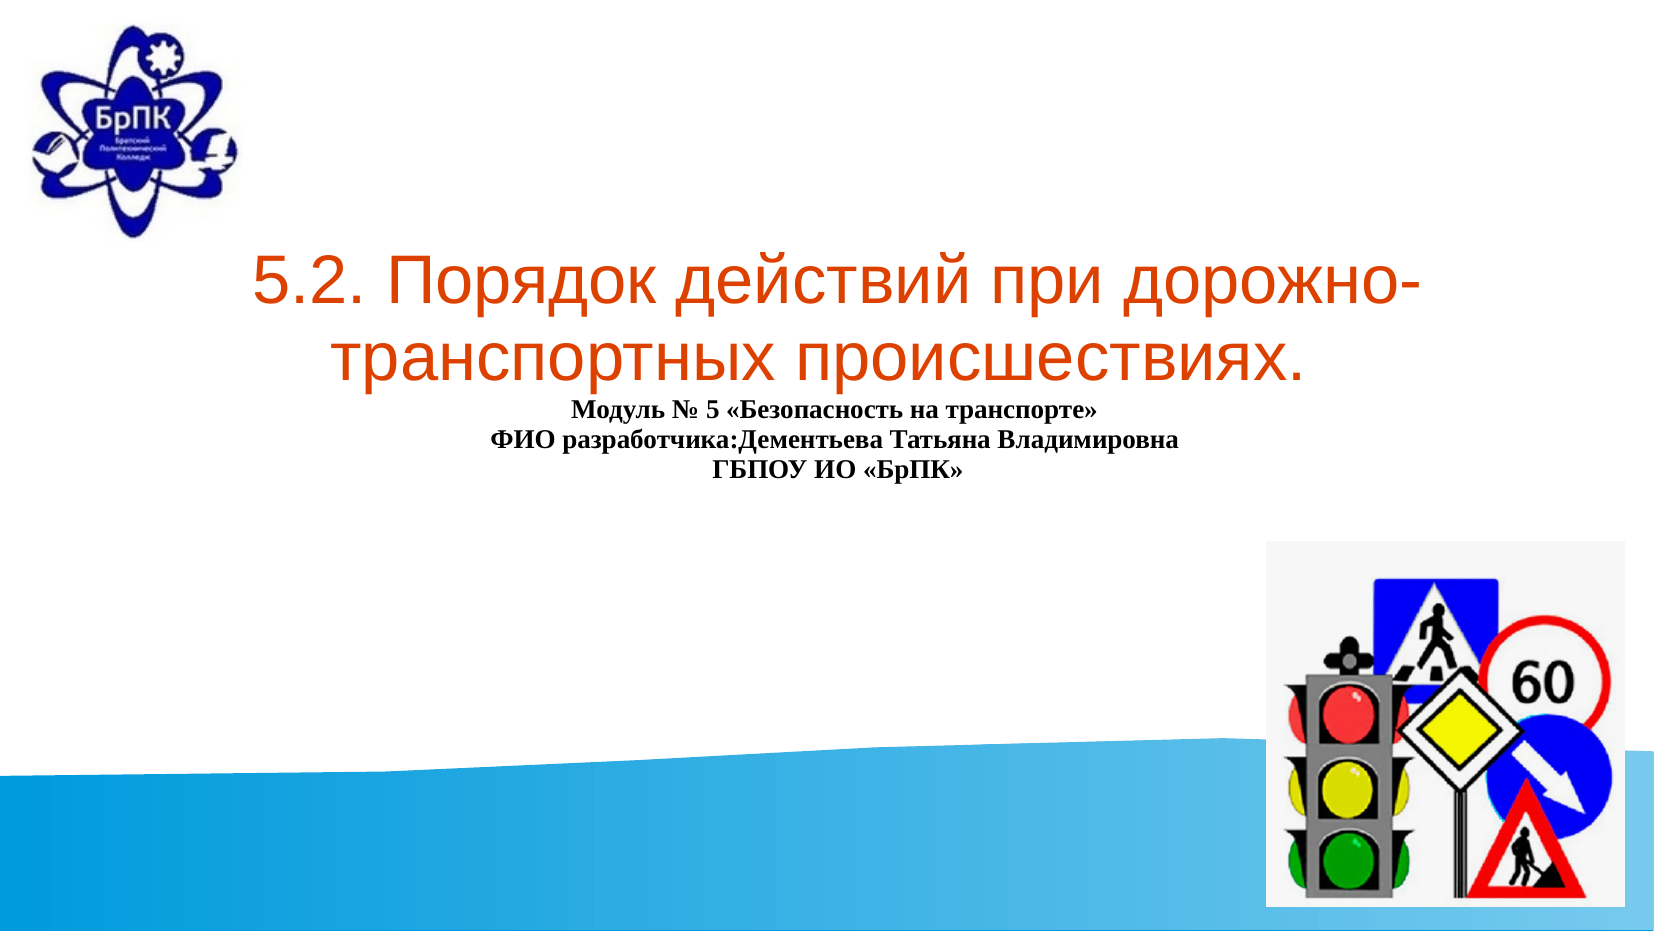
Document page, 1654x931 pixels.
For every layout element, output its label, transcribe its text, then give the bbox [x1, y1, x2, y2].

picture [1266, 541, 1625, 907]
title 5.2. Порядок действий при дорожно- транспортных происшествиях. Модуль № 5 «Безопасность на транспорте» ФИО разработчика:Дементьева Татьяна Владимировна ГБПОУ ИО «БрПК» [99, 241, 1577, 485]
picture [25, 22, 245, 242]
